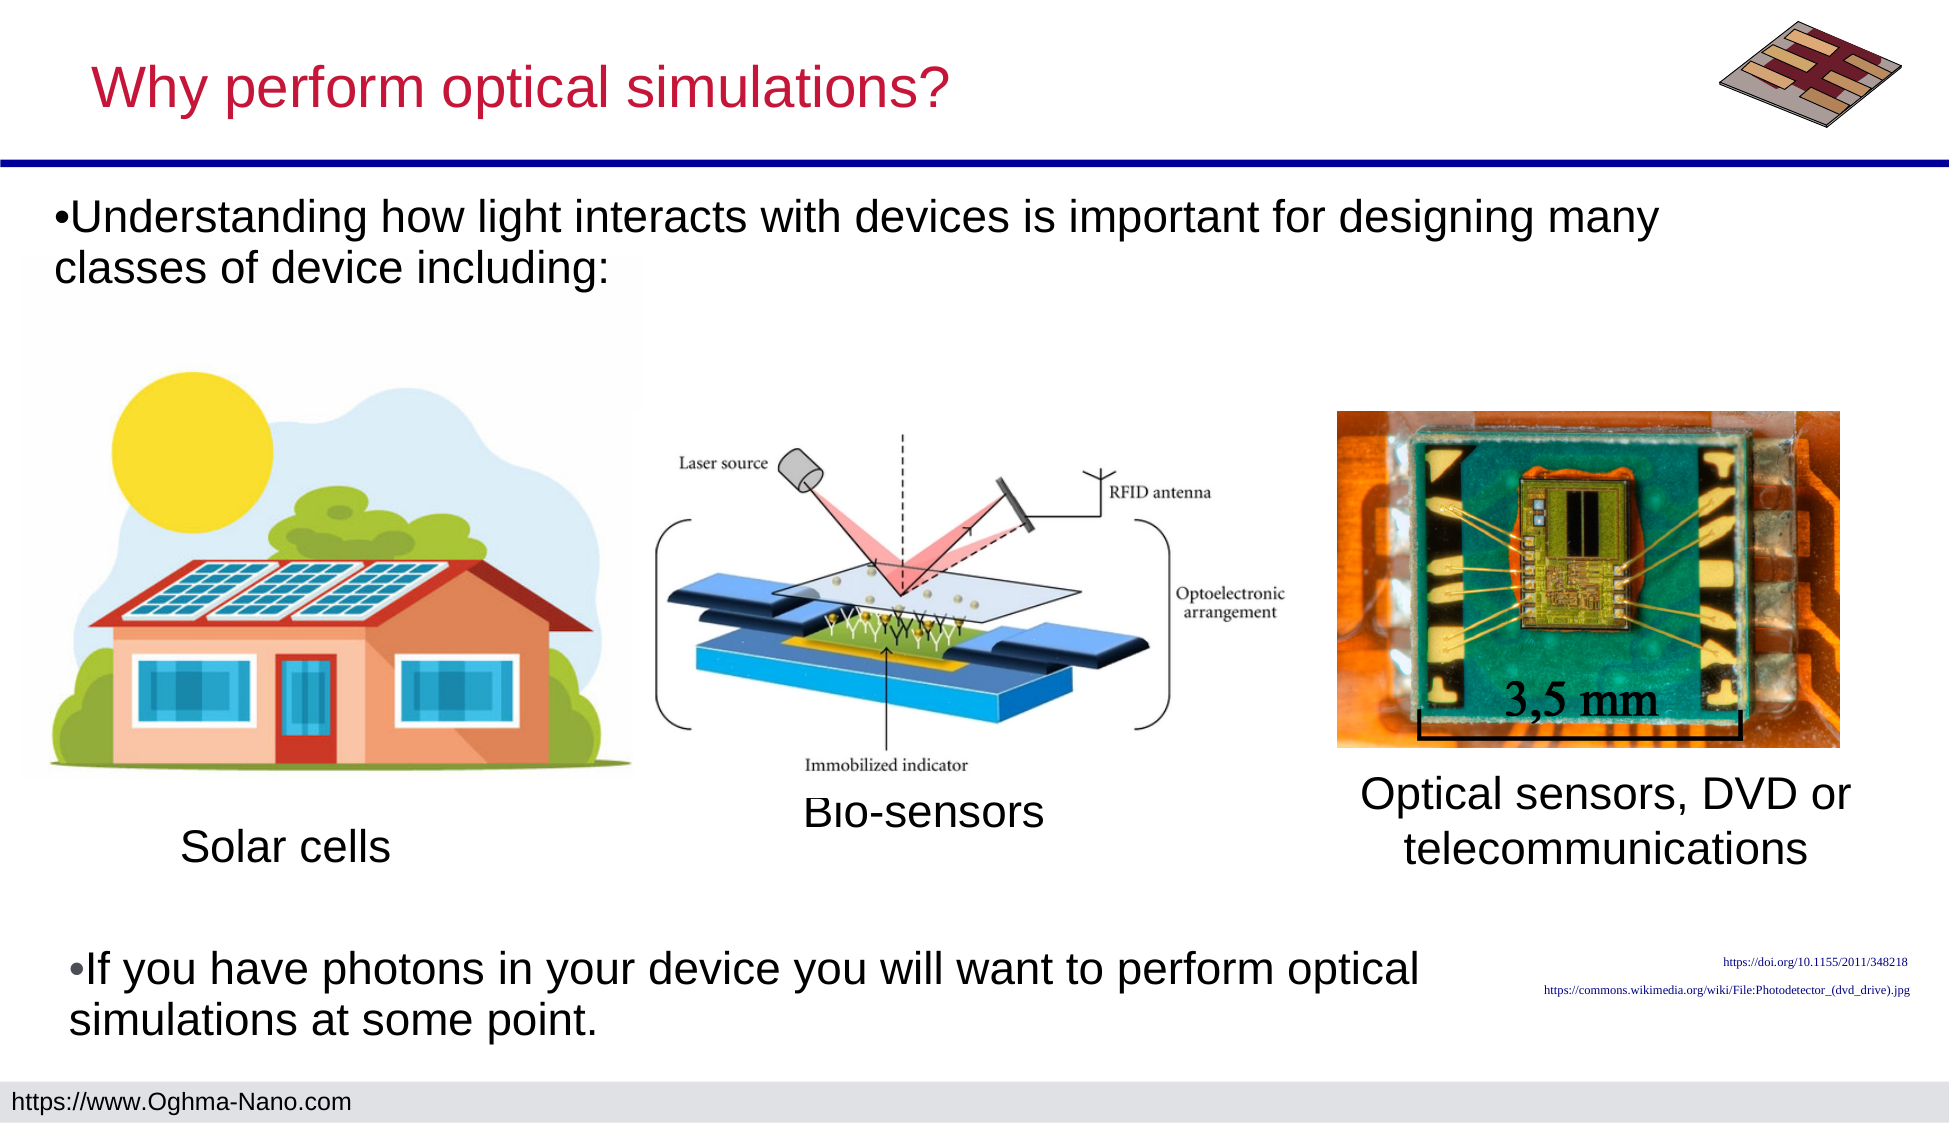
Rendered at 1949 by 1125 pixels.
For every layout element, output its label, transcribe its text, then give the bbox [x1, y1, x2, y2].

title Why perform optical simulations? [76, 34, 1685, 140]
text_box Solar cells [165, 808, 465, 879]
picture [19, 256, 1308, 798]
text_box https://commons.wikimedia.org/wiki/File:Photodetector_(dvd_drive).jpg [1529, 974, 1949, 1025]
list Understanding how light interacts with devices is important for designing many classes of device including: [54, 191, 1662, 328]
text_box Bio-sensors [788, 798, 1088, 845]
text_box https://doi.org/10.1155/2011/348218 [1708, 946, 1949, 974]
text_box Optical sensors, DVD or telecommunications [1338, 756, 1875, 941]
picture [1337, 411, 1840, 748]
list If you have photons in your device you will want to perform optical simulations at some point. [68, 942, 1490, 1080]
